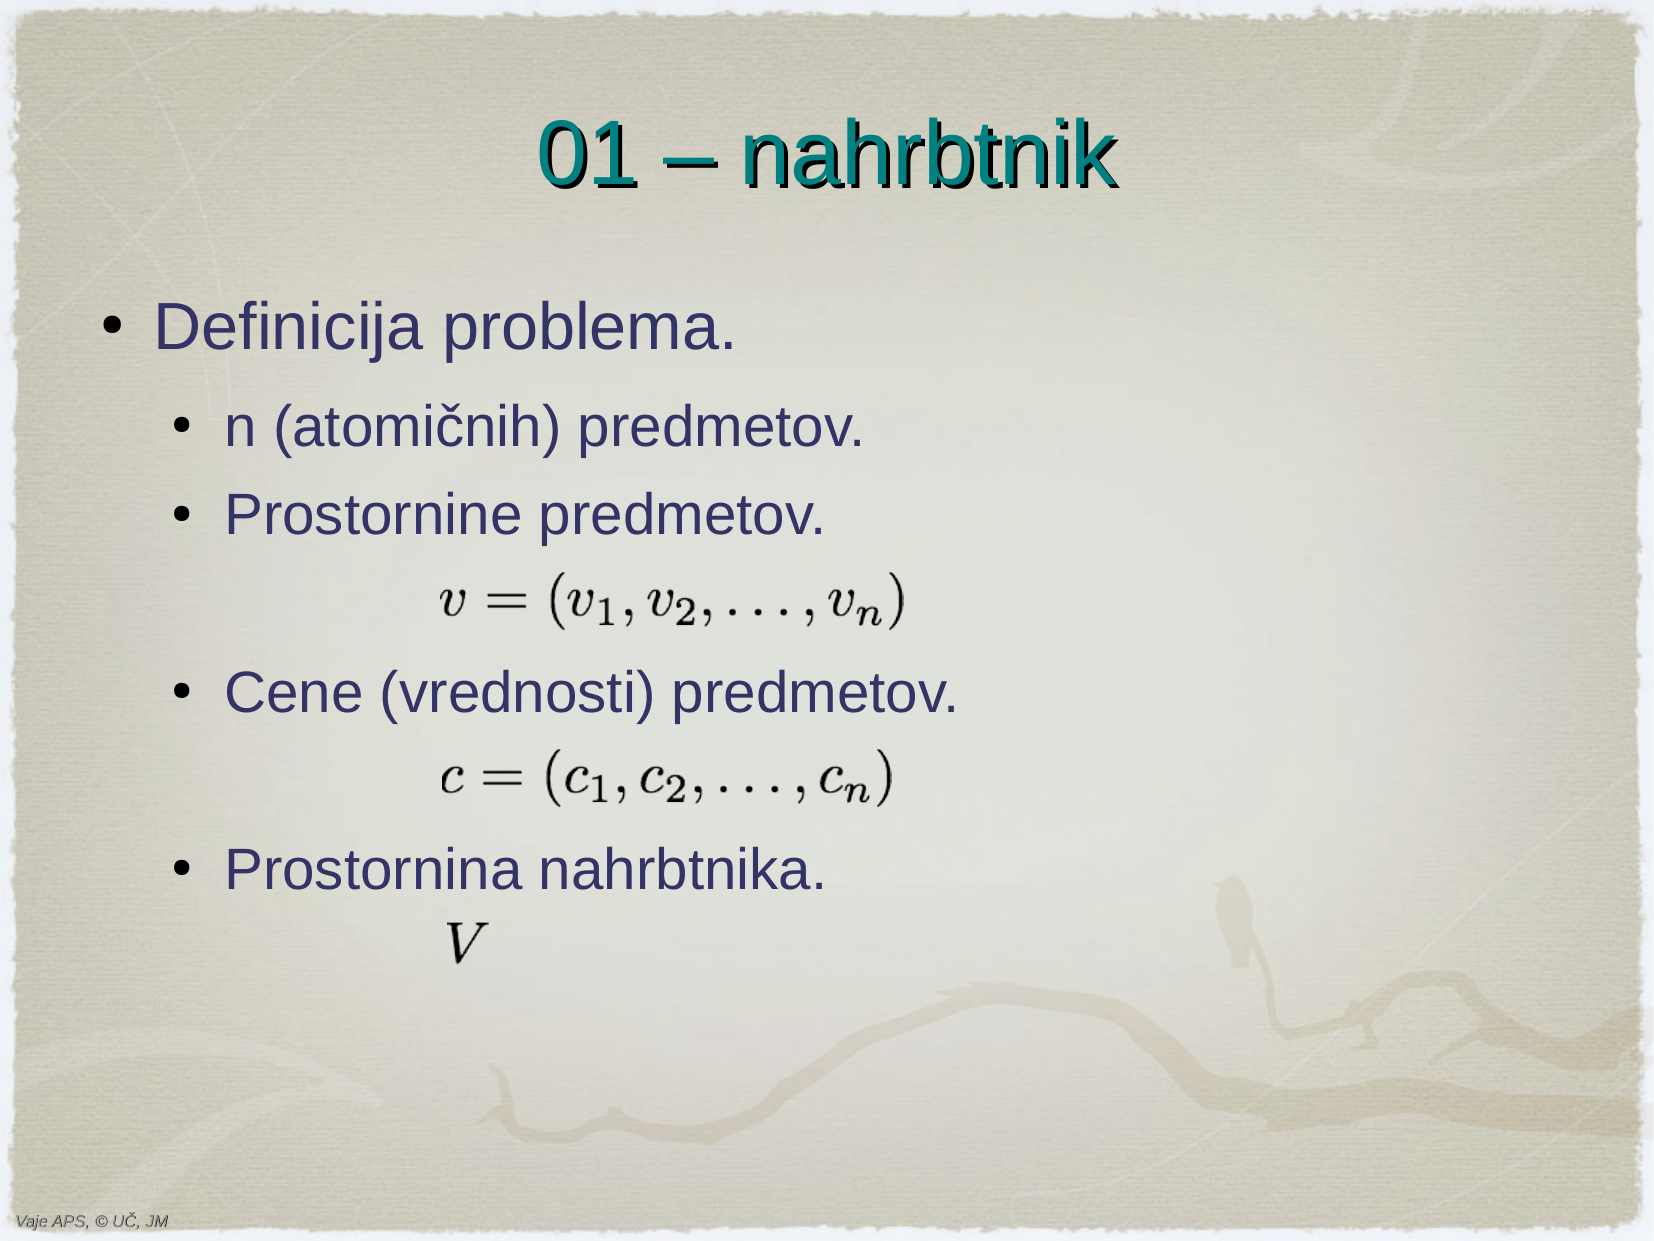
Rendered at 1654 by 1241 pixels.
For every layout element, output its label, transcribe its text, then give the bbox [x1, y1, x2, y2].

list Definicija problema. n (atomičnih) predmetov. Prostornine predmetov. Cene (vrednosti) predmetov. Prostornina nahrbtnika. [82, 289, 1571, 1108]
title 01 – nahrbtnik [82, 49, 1571, 257]
picture [0, 0, 1654, 1241]
